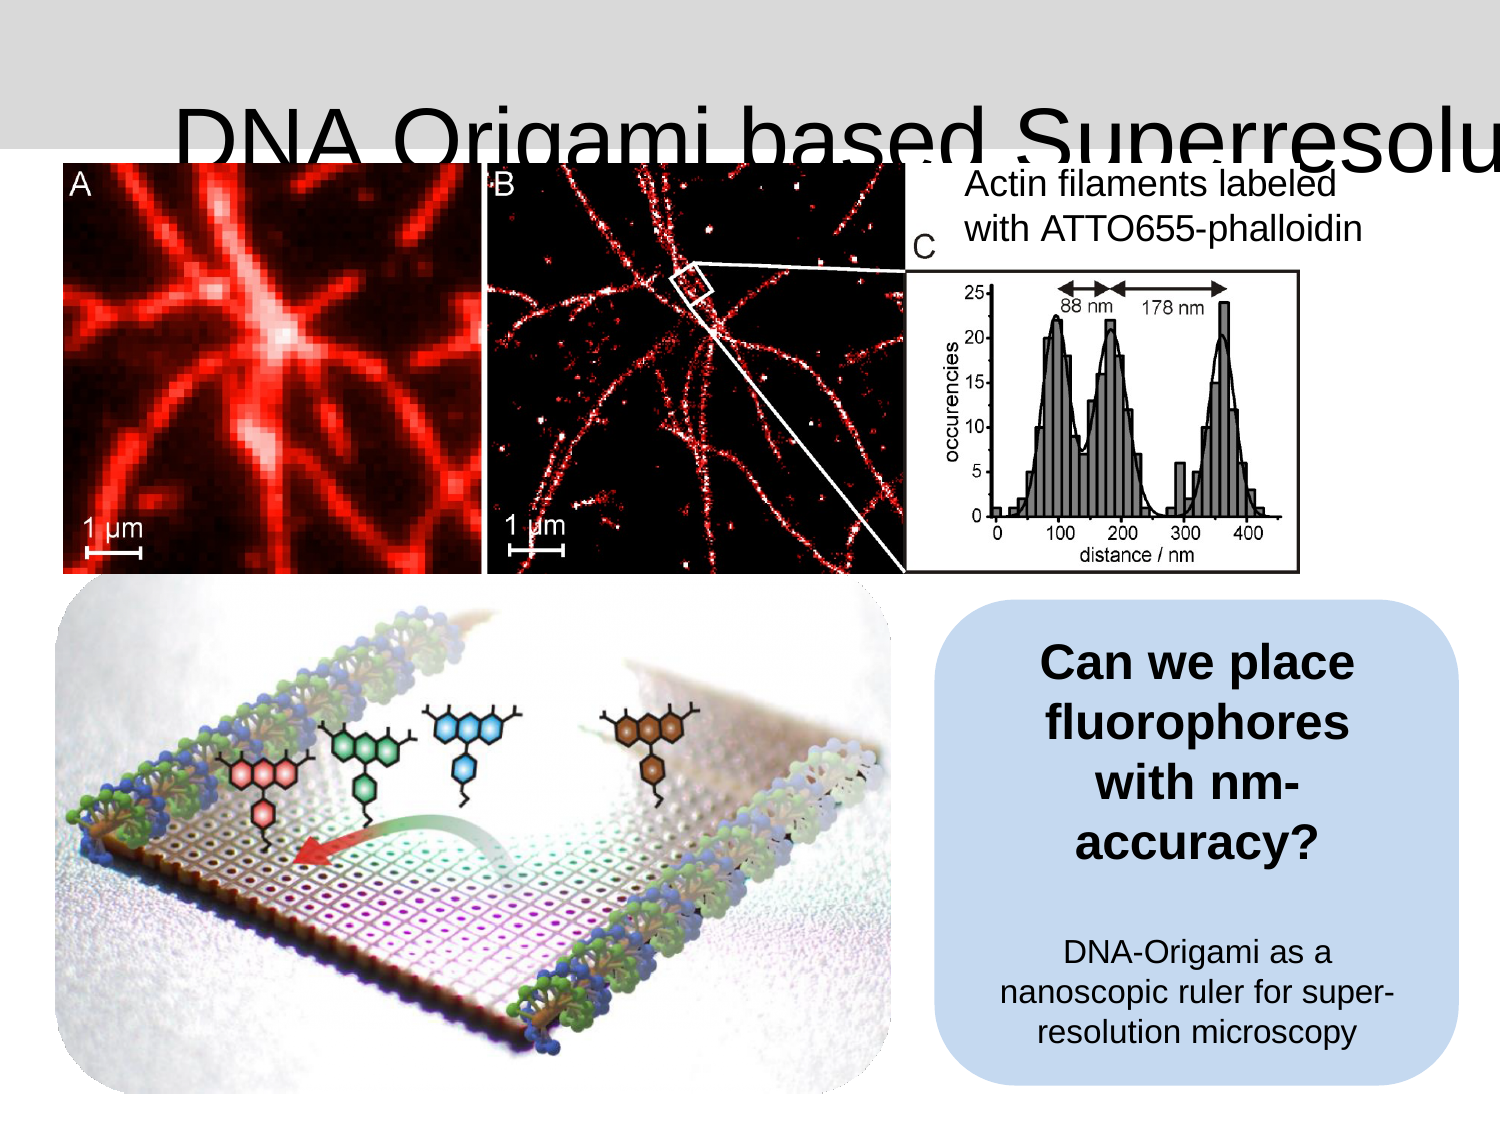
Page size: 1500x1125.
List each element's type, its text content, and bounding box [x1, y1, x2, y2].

text_box [934, 599, 1459, 1086]
text_box Can we place fluorophores with nm- accuracy? [1036, 627, 1358, 872]
picture [55, 163, 1300, 1094]
text_box Actin filaments labeled with ATTO655-phalloidin [962, 156, 1372, 251]
text_box [0, 0, 1500, 149]
text_box DNA-Origami as a nanoscopic ruler for super- resolution microscopy [996, 927, 1398, 1053]
title DNA Origami based Superresolution Standards [137, 34, 1500, 303]
